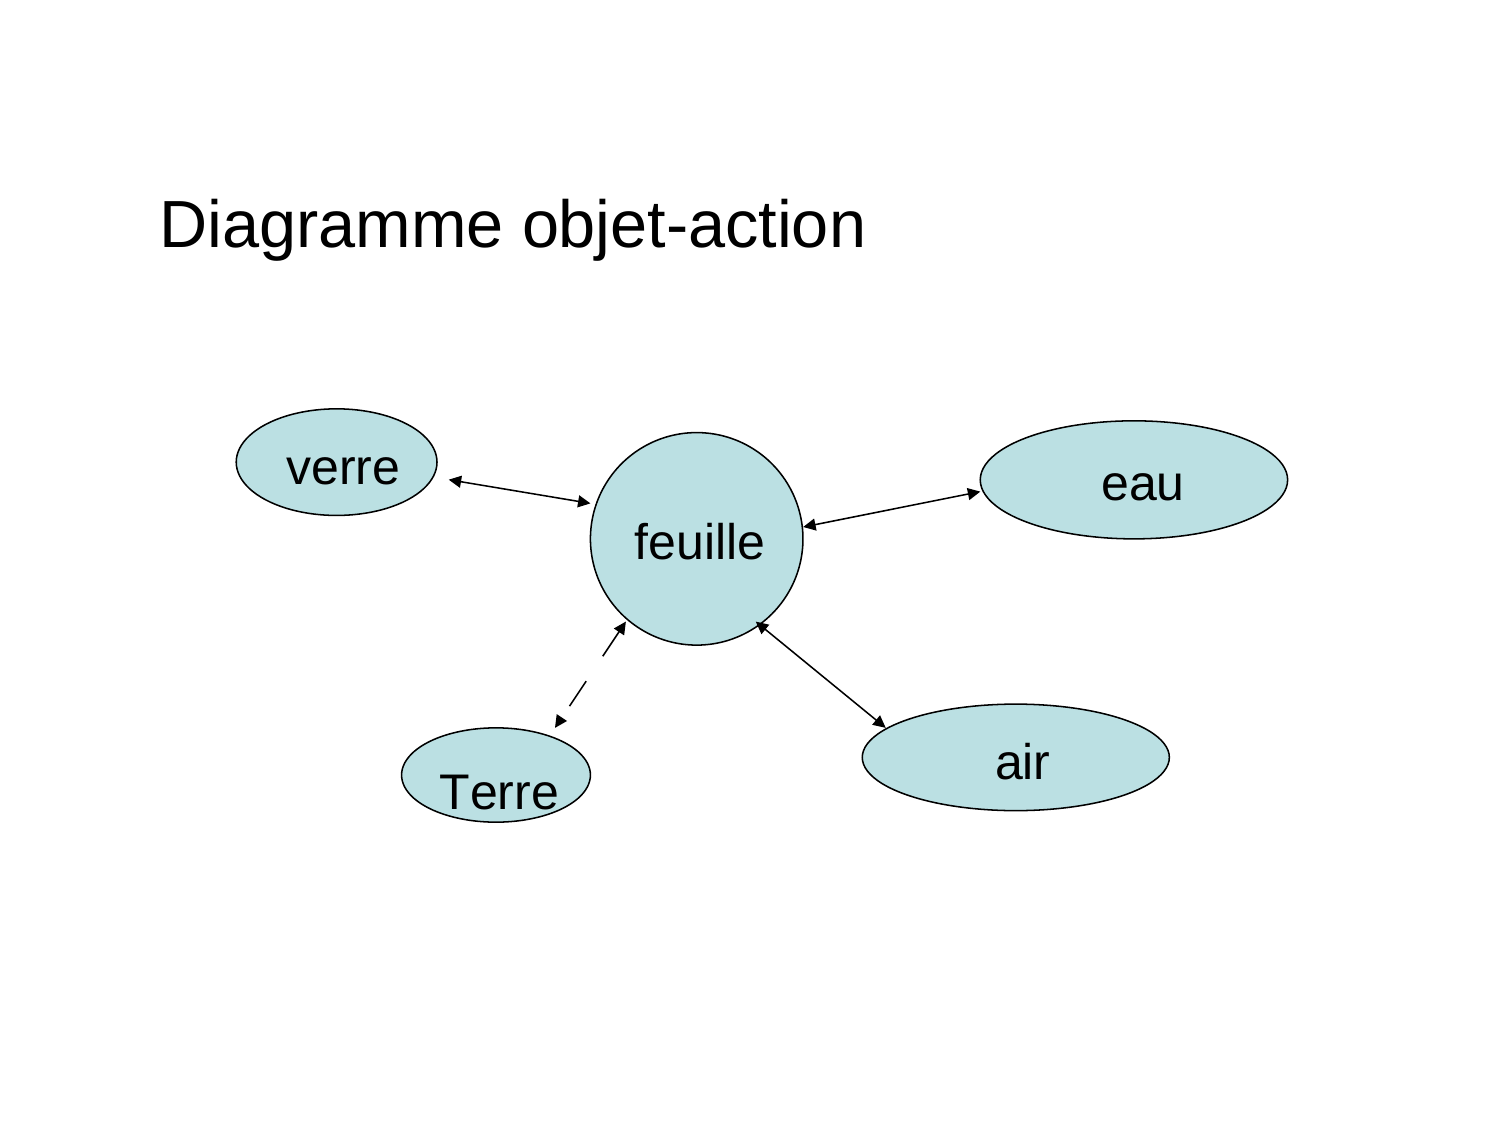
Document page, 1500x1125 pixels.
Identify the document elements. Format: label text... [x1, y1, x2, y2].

text_box [862, 704, 1128, 811]
text_box air [980, 721, 1129, 798]
text_box eau [1086, 442, 1217, 519]
text_box verre [271, 426, 444, 502]
list Diagramme objet-action [88, 172, 1439, 916]
text_box [980, 420, 1288, 539]
text_box feuille [619, 501, 804, 578]
text_box [236, 408, 411, 516]
text_box [590, 432, 797, 646]
text_box Terre [425, 751, 627, 827]
text_box [401, 727, 578, 807]
text_box [1129, 721, 1170, 794]
